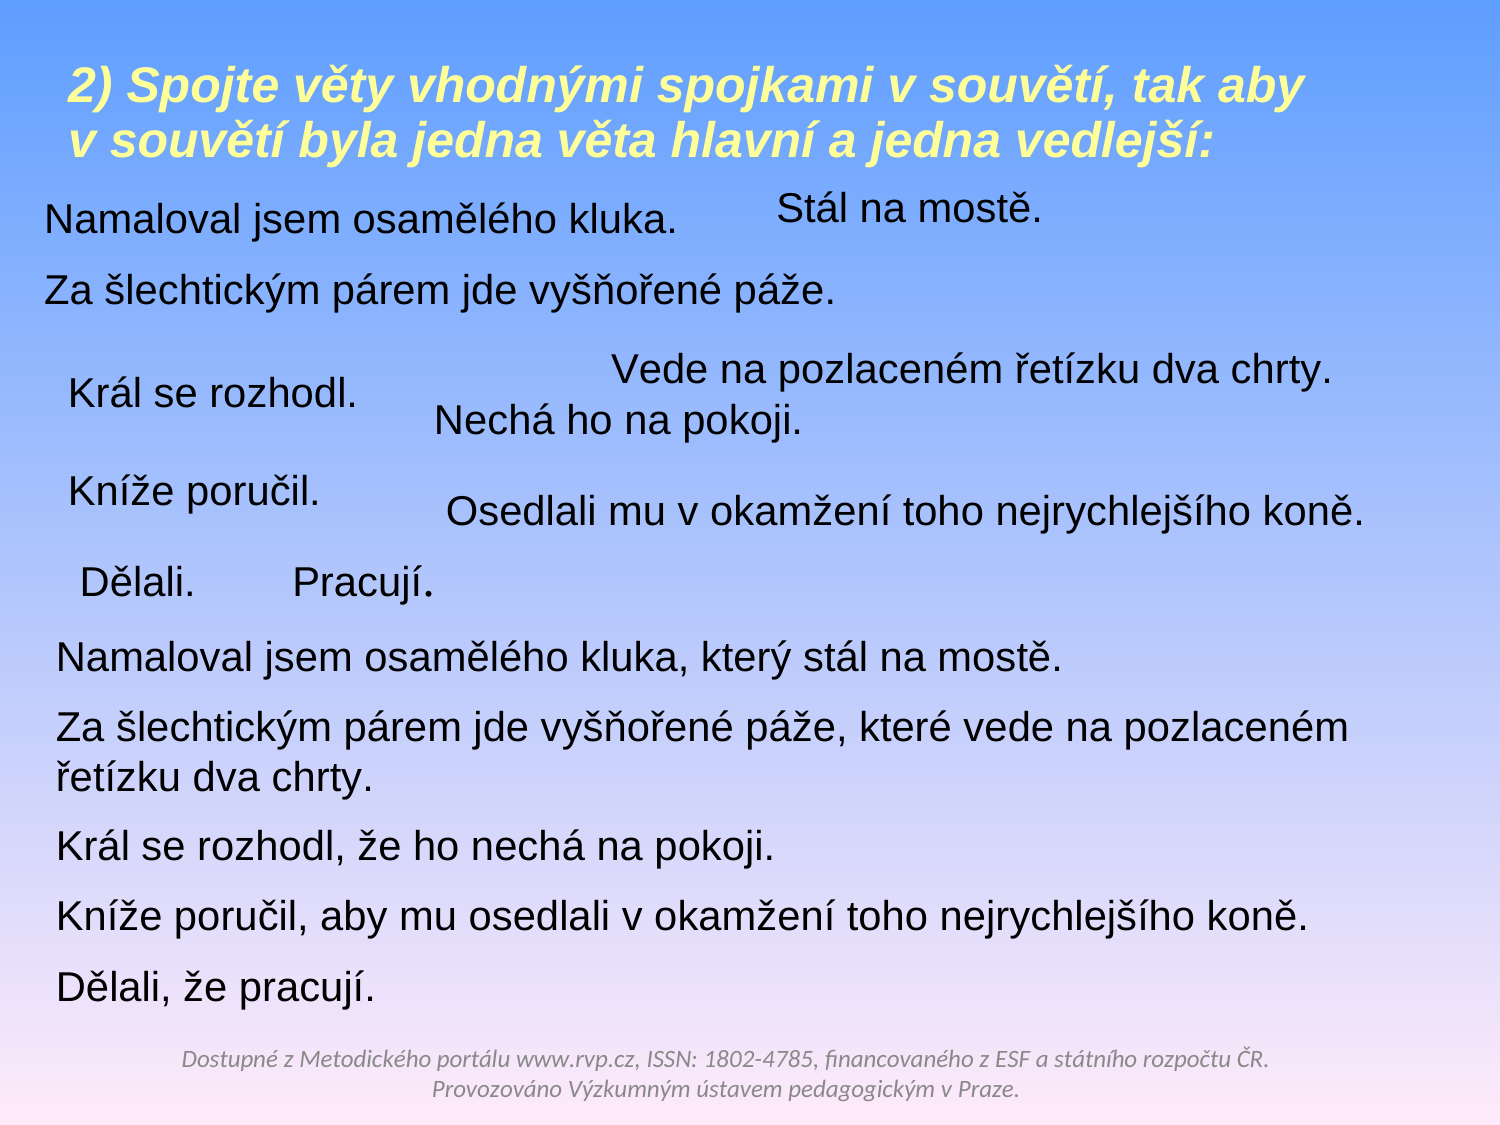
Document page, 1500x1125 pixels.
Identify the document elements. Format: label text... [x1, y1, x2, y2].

text_box Dostupné z Metodického portálu www.rvp.cz, ISSN: 1802-4785, financovaného z ESF a státního rozpočtu ČR. Provozováno Výzkumným ústavem pedagogickým v Praze. [105, 1042, 1348, 1103]
text_box Král se rozhodl. [53, 362, 408, 433]
text_box Pracují. [277, 538, 479, 621]
title 2) Spojte věty vhodnými spojkami v souvětí, tak aby v souvětí byla jedna věta hlavní a jedna vedlejší: [53, 31, 1329, 195]
text_box Nechá ho na pokoji. [419, 385, 1022, 469]
text_box Vede na pozlaceném řetízku dva chrty. [596, 326, 1418, 410]
text_box Za šlechtickým párem jde vyšňořené páže, které vede na pozlaceném řetízku dva chrty. [41, 692, 1459, 799]
text_box Kníže poručil, aby mu osedlali v okamžení toho nejrychlejšího koně. [41, 881, 1500, 965]
text_box Kníže poručil. [53, 456, 408, 540]
text_box Osedlali mu v okamžení toho nejrychlejšího koně. [430, 467, 1500, 551]
text_box Dělali. [64, 538, 266, 621]
text_box Dělali, že pracují. [41, 952, 490, 1036]
text_box Stál na mostě. [761, 172, 1164, 256]
text_box Král se rozhodl, že ho nechá na pokoji. [41, 810, 987, 881]
text_box Namaloval jsem osamělého kluka, který stál na mostě. [41, 621, 1223, 692]
text_box Za šlechtickým párem jde vyšňořené páže. [29, 255, 963, 362]
text_box Namaloval jsem osamělého kluka. [29, 184, 751, 255]
